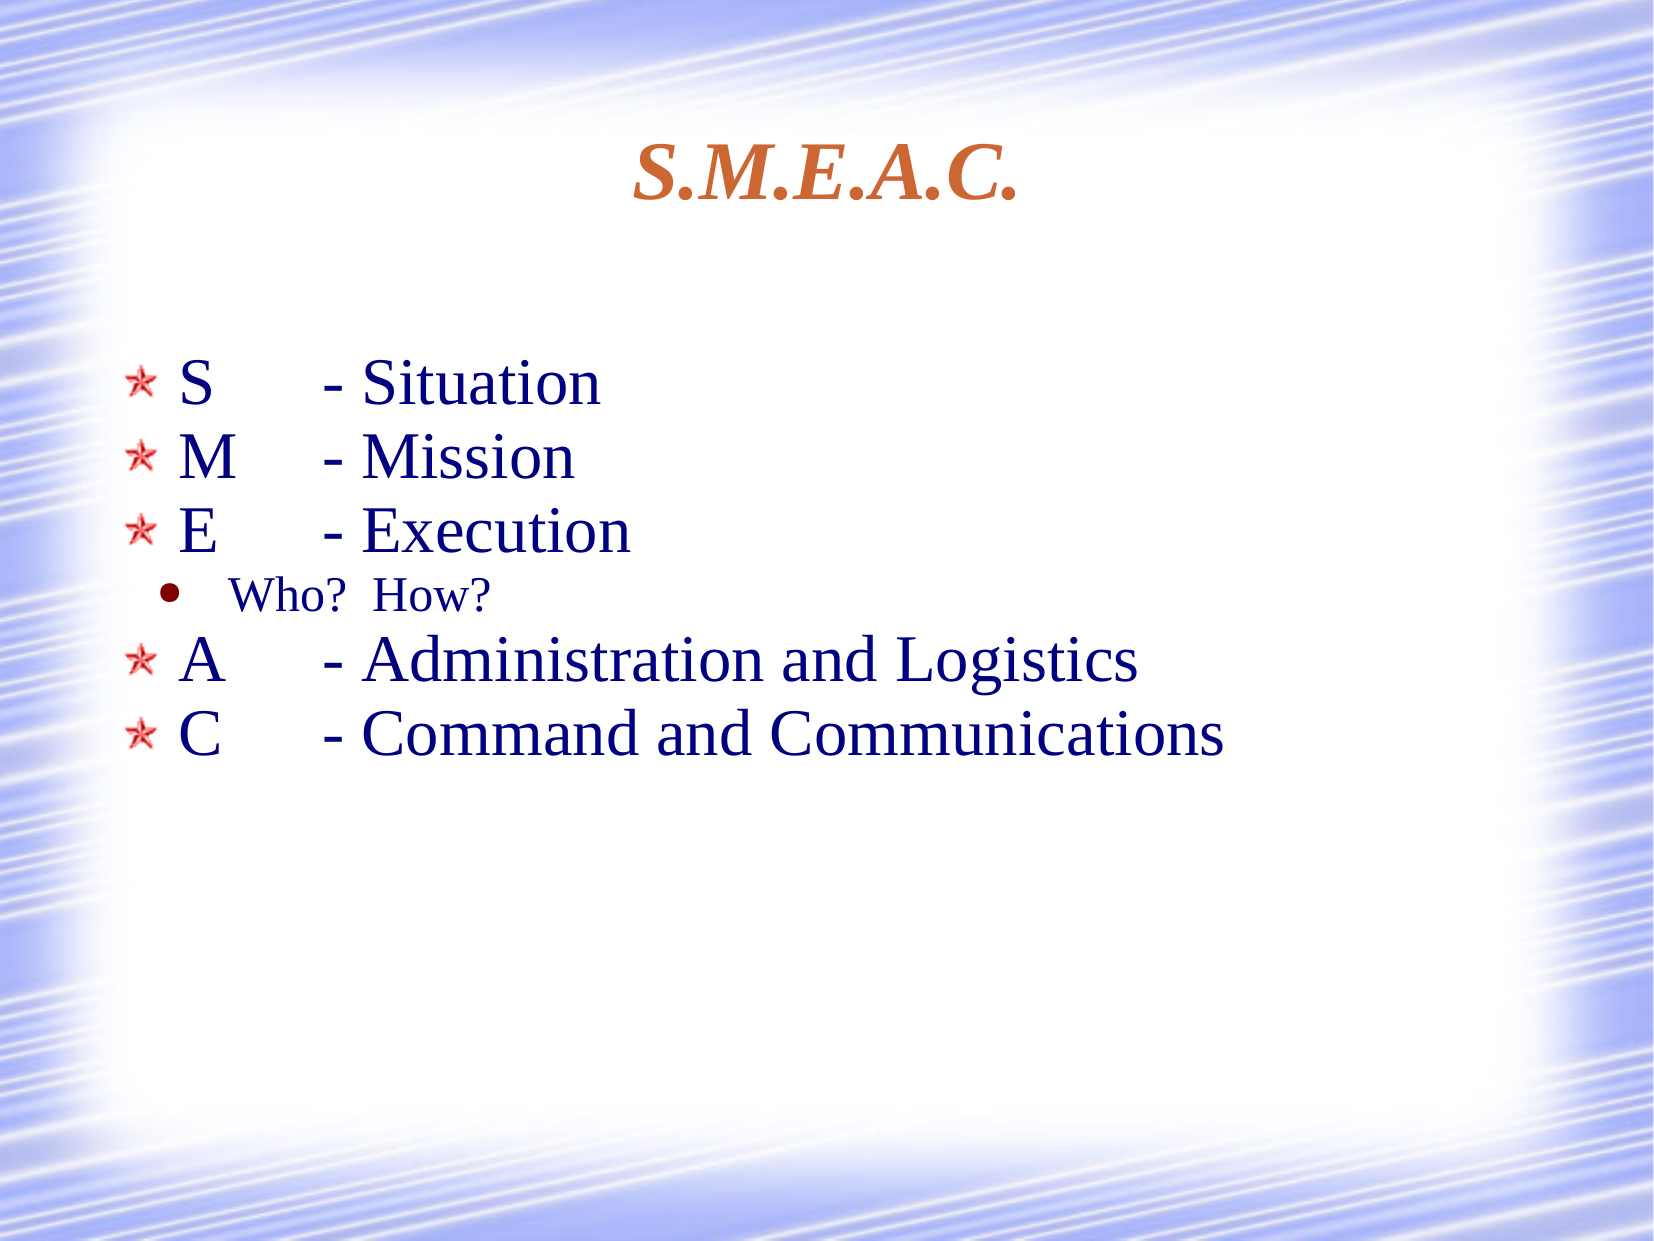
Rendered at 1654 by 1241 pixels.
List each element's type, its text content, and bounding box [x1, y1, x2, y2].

picture [0, 0, 1654, 1241]
list S - Situation M - Mission E - Execution Who? How? A - Administration and Logistics C - Command and Communications [121, 344, 1534, 1065]
title S.M.E.A.C. [121, 67, 1534, 275]
